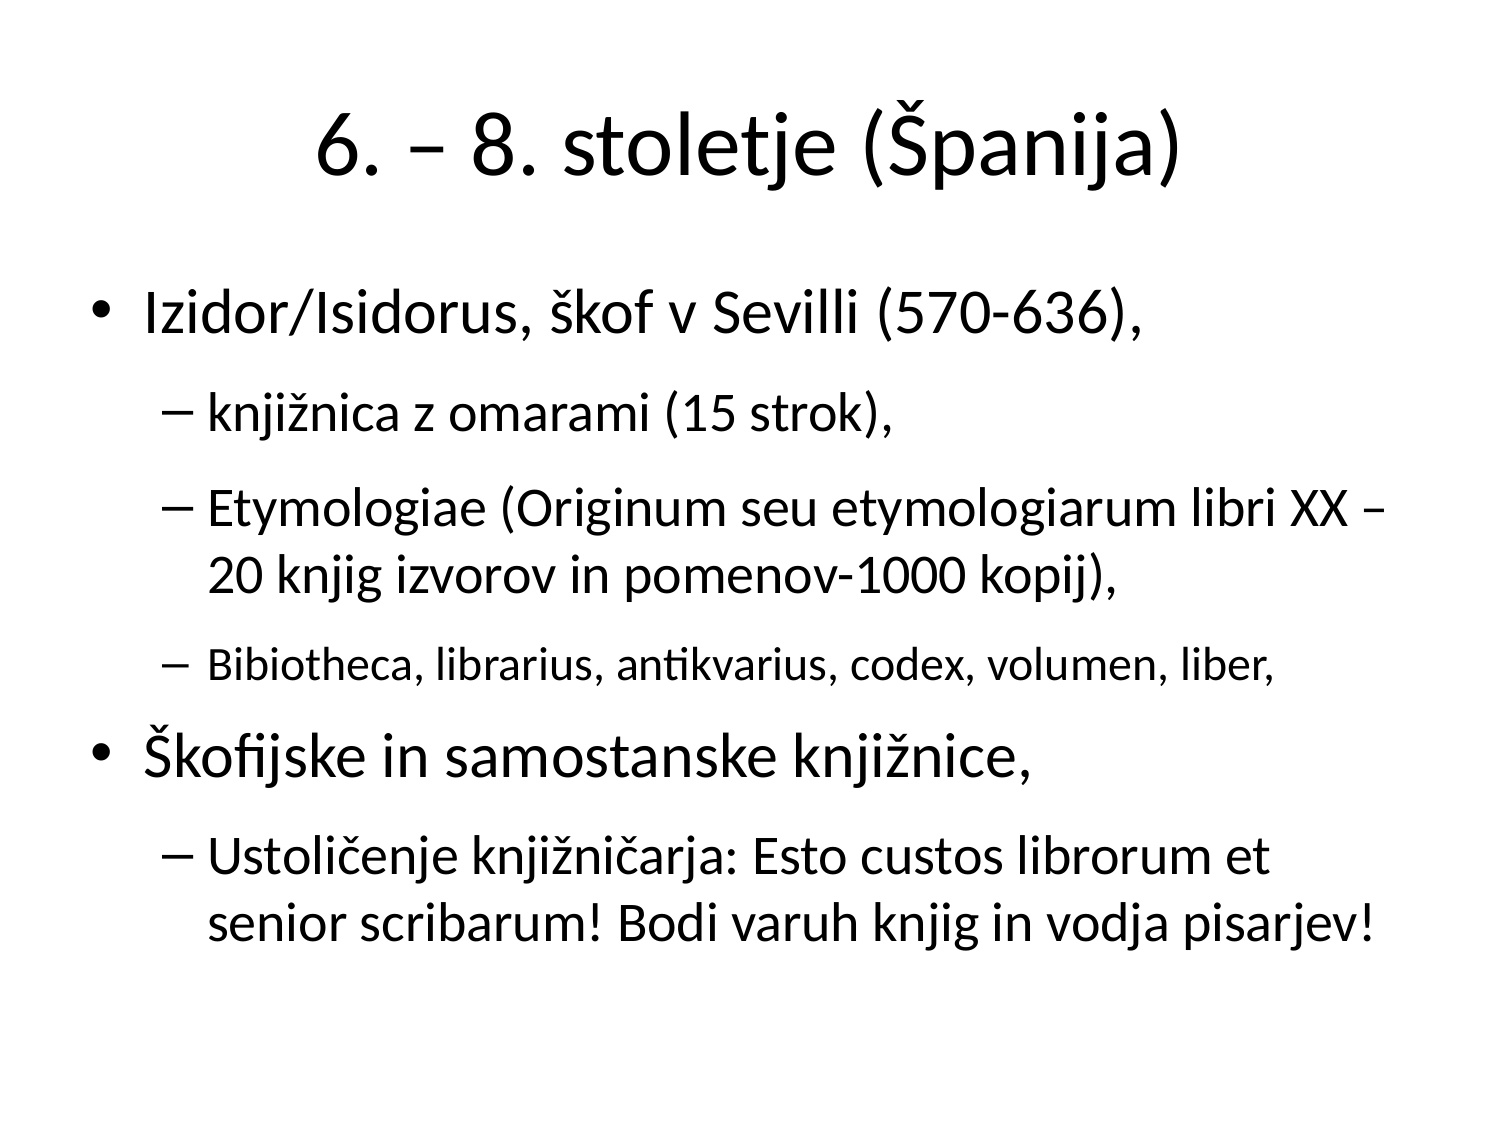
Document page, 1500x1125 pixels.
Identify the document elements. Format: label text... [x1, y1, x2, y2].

list Izidor/Isidorus, škof v Sevilli (570-636), knjižnica z omarami (15 strok), Etymologiae (Originum seu etymologiarum libri XX – 20 knjig izvorov in pomenov-1000 kopij), Bibiotheca, librarius, antikvarius, codex, volumen, liber, Škofijske in samostanske knjižnice, Ustoličenje knjižničarja: Esto custos librorum et senior scribarum! Bodi varuh knjig in vodja pisarjev! [75, 262, 1425, 1005]
title 6. – 8. stoletje (Španija) [75, 45, 1425, 233]
